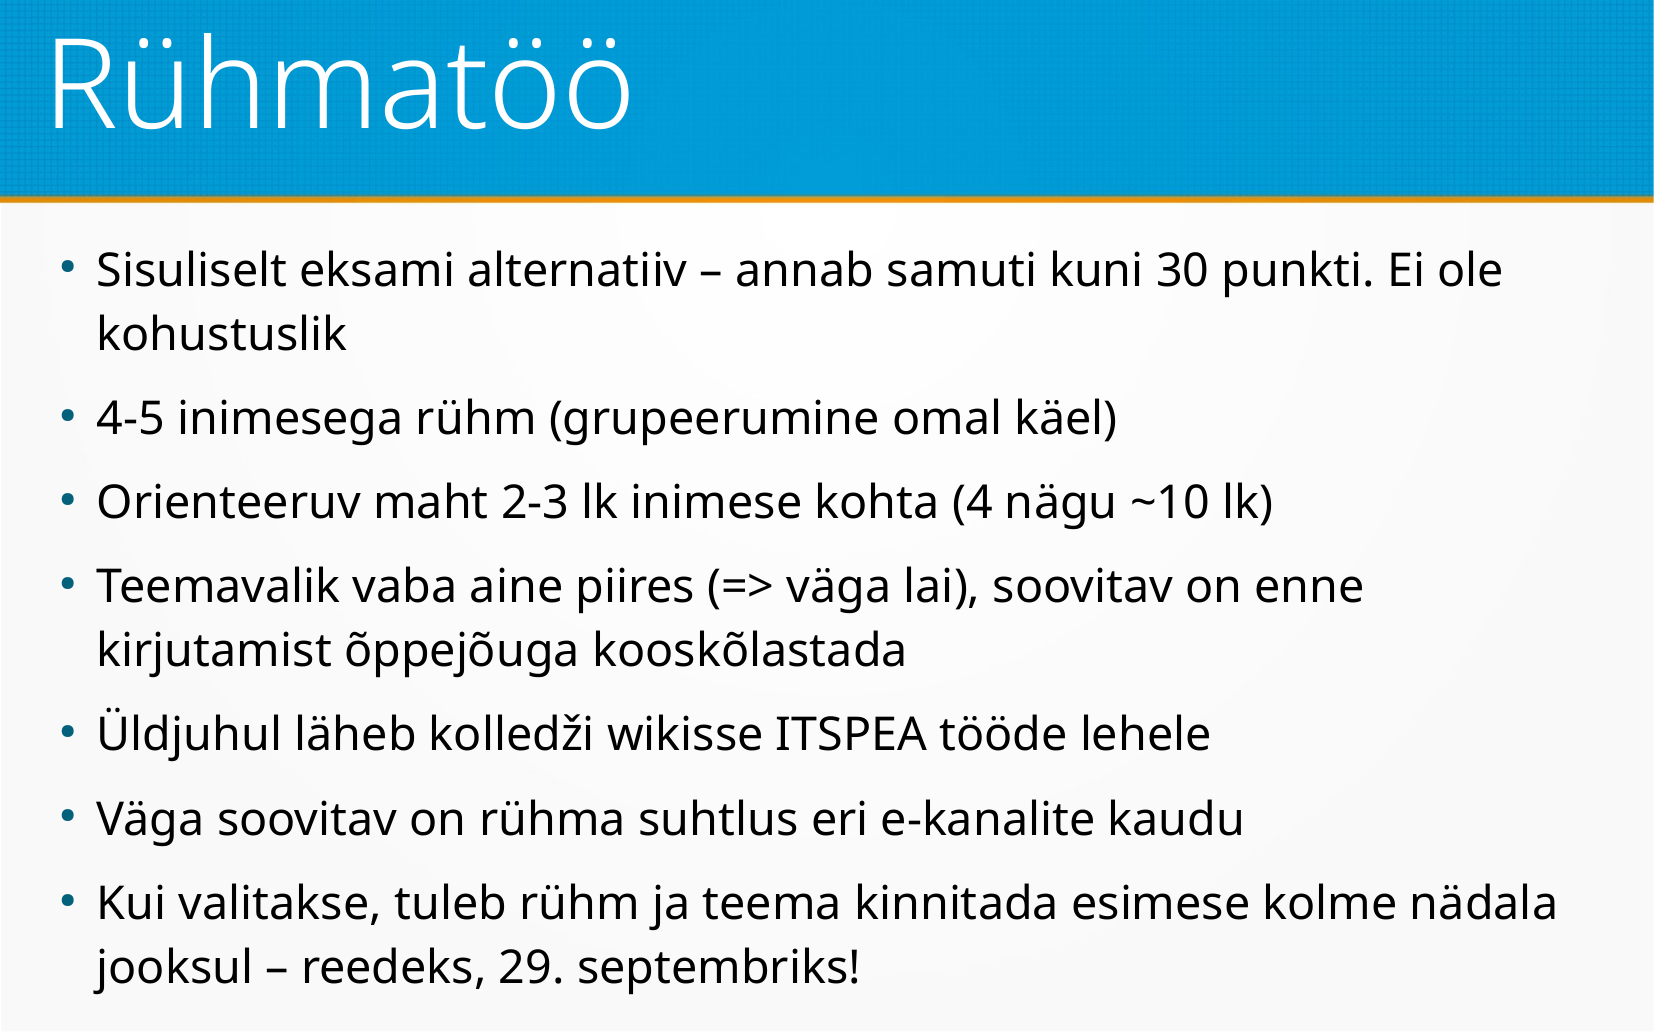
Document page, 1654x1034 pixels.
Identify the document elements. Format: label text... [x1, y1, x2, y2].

list Sisuliselt eksami alternatiiv – annab samuti kuni 30 punkti. Ei ole kohustuslik 4-5 inimesega rühm (grupeerumine omal käel) Orienteeruv maht 2-3 lk inimese kohta (4 nägu ~10 lk) Teemavalik vaba aine piires (=> väga lai), soovitav on enne kirjutamist õppejõuga kooskõlastada Üldjuhul läheb kolledži wikisse ITSPEA tööde lehele Väga soovitav on rühma suhtlus eri e-kanalite kaudu Kui valitakse, tuleb rühm ja teema kinnitada esimese kolme nädala jooksul – reedeks, 29. septembriks! [47, 236, 1607, 1002]
title Rühmatöö [43, 0, 1619, 166]
picture [0, 195, 1654, 1034]
